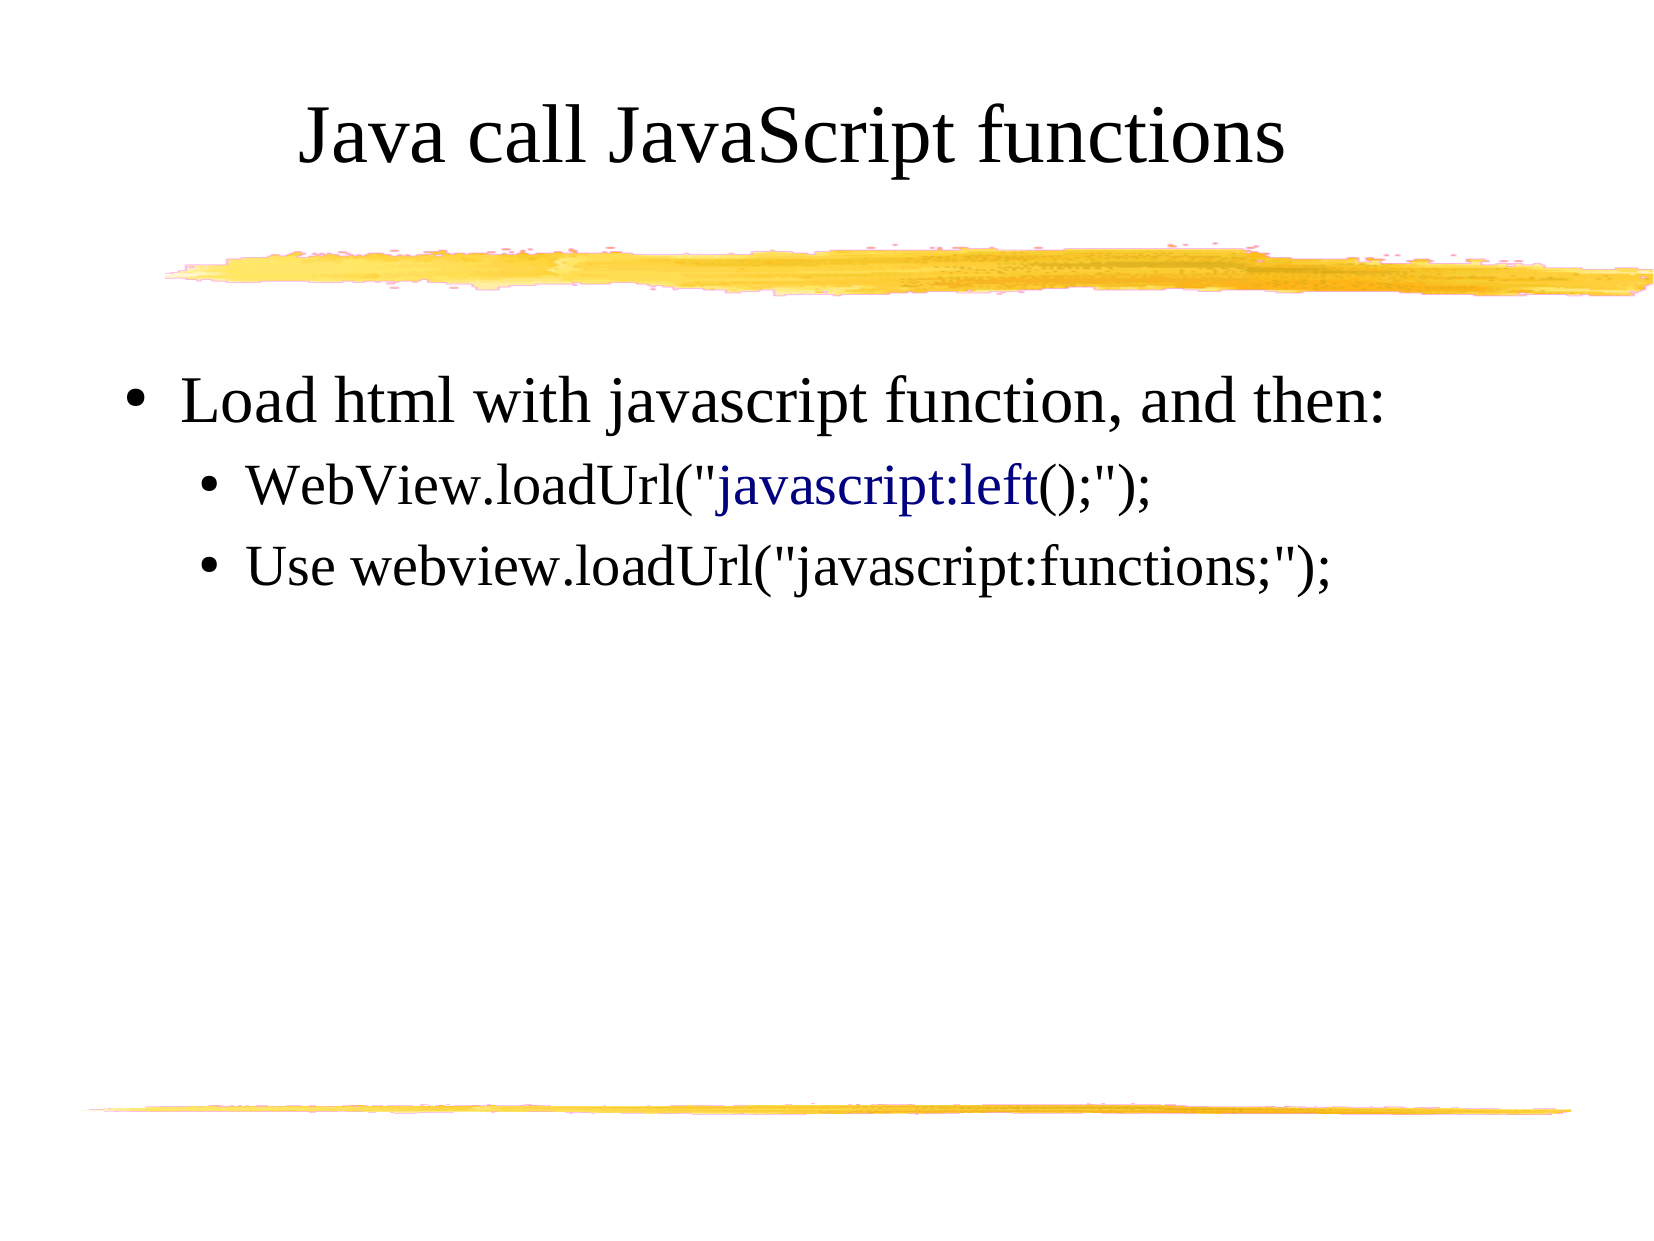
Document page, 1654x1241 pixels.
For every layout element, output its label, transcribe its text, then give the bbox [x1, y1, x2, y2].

title Java call JavaScript functions [76, 28, 1482, 235]
picture [82, 1102, 1571, 1117]
picture [165, 237, 1654, 308]
list Load html with javascript function, and then: WebView.loadUrl("javascript:left();"); Use webview.loadUrl("javascript:functions;"); [124, 358, 1530, 1103]
